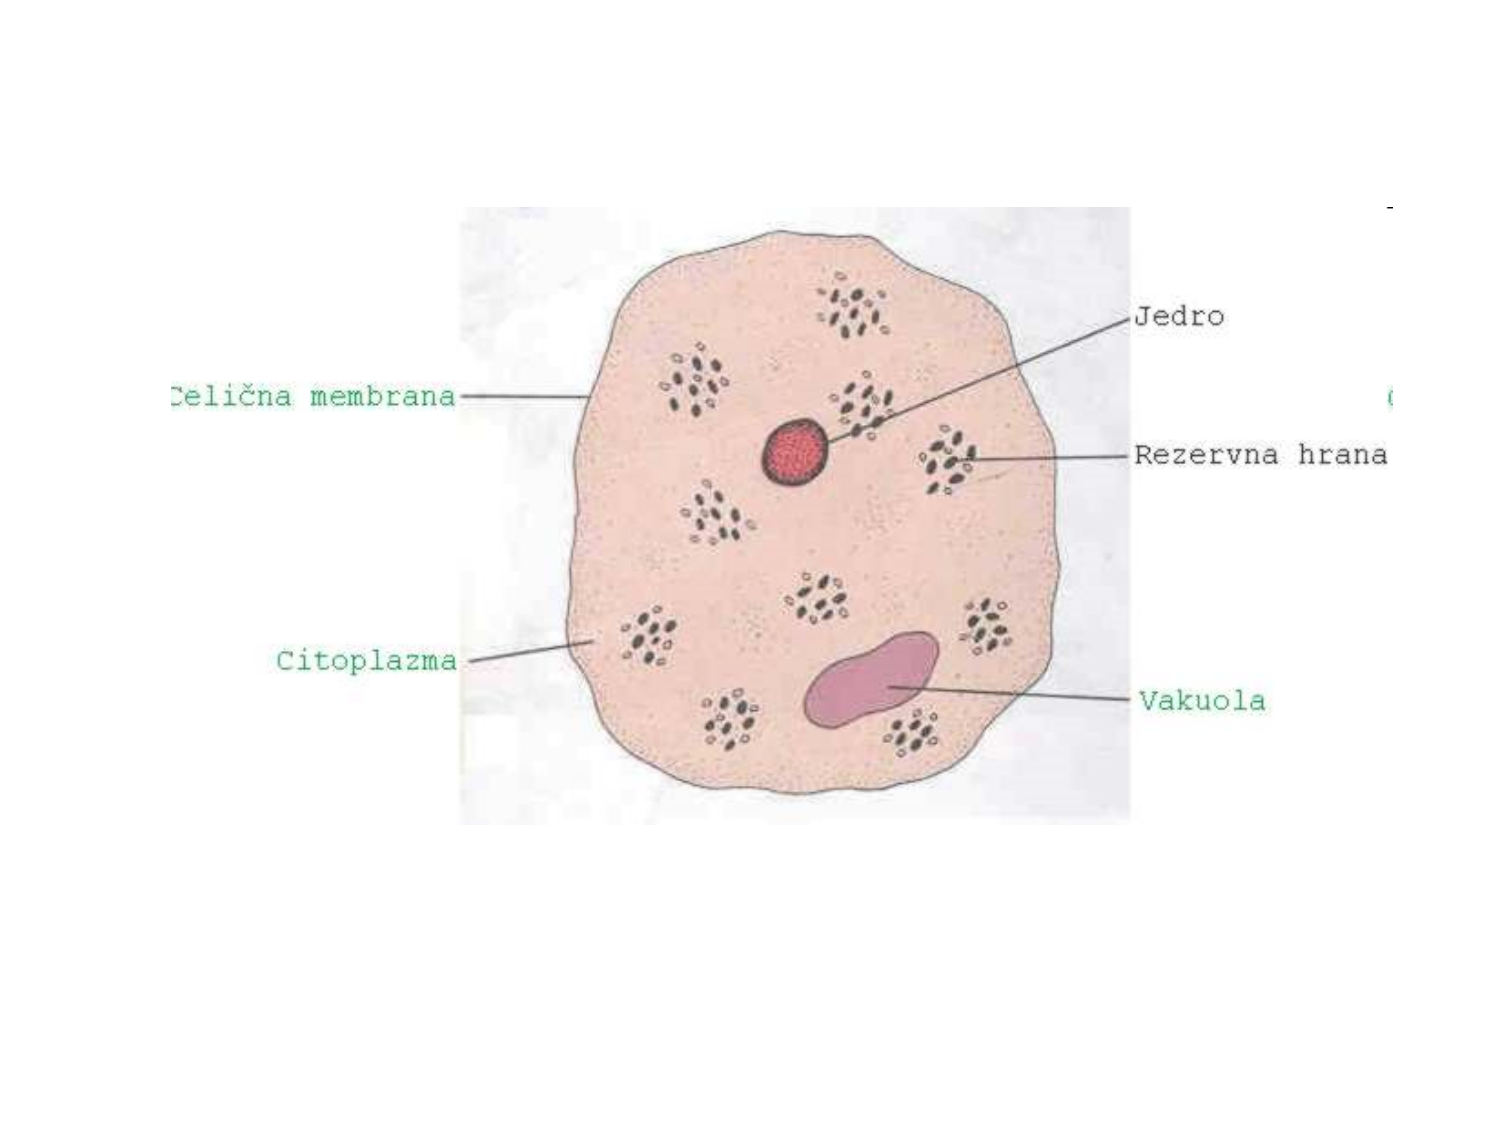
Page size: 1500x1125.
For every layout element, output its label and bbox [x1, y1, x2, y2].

picture [171, 207, 1393, 825]
